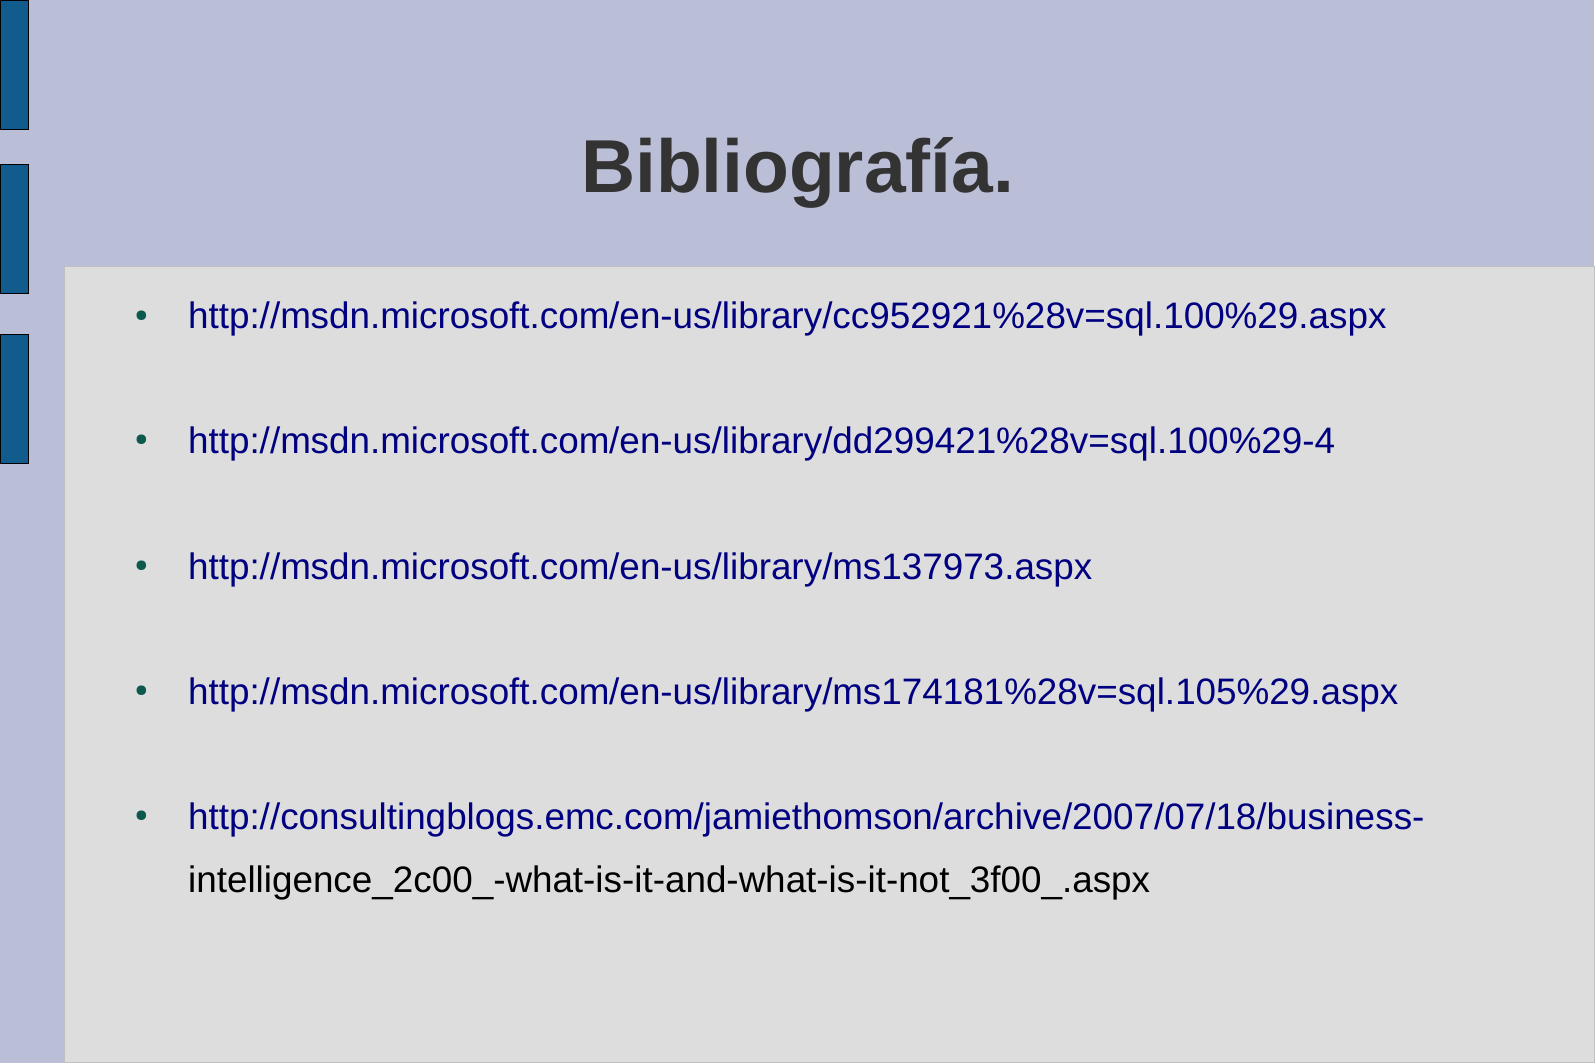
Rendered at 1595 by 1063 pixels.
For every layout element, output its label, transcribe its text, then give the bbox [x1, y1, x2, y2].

title Bibliografía. [117, 78, 1479, 256]
list http://msdn.microsoft.com/en-us/library/cc952921%28v=sql.100%29.aspx http://msdn.microsoft.com/en-us/library/dd299421%28v=sql.100%29-4 http://msdn.microsoft.com/en-us/library/ms137973.aspx http://msdn.microsoft.com/en-us/library/ms174181%28v=sql.105%29.aspx http://consultingblogs.emc.com/jamiethomson/archive/2007/07/18/business- intelligence_2c00_-what-is-it-and-what-is-it-not_3f00_.aspx [117, 295, 1479, 966]
